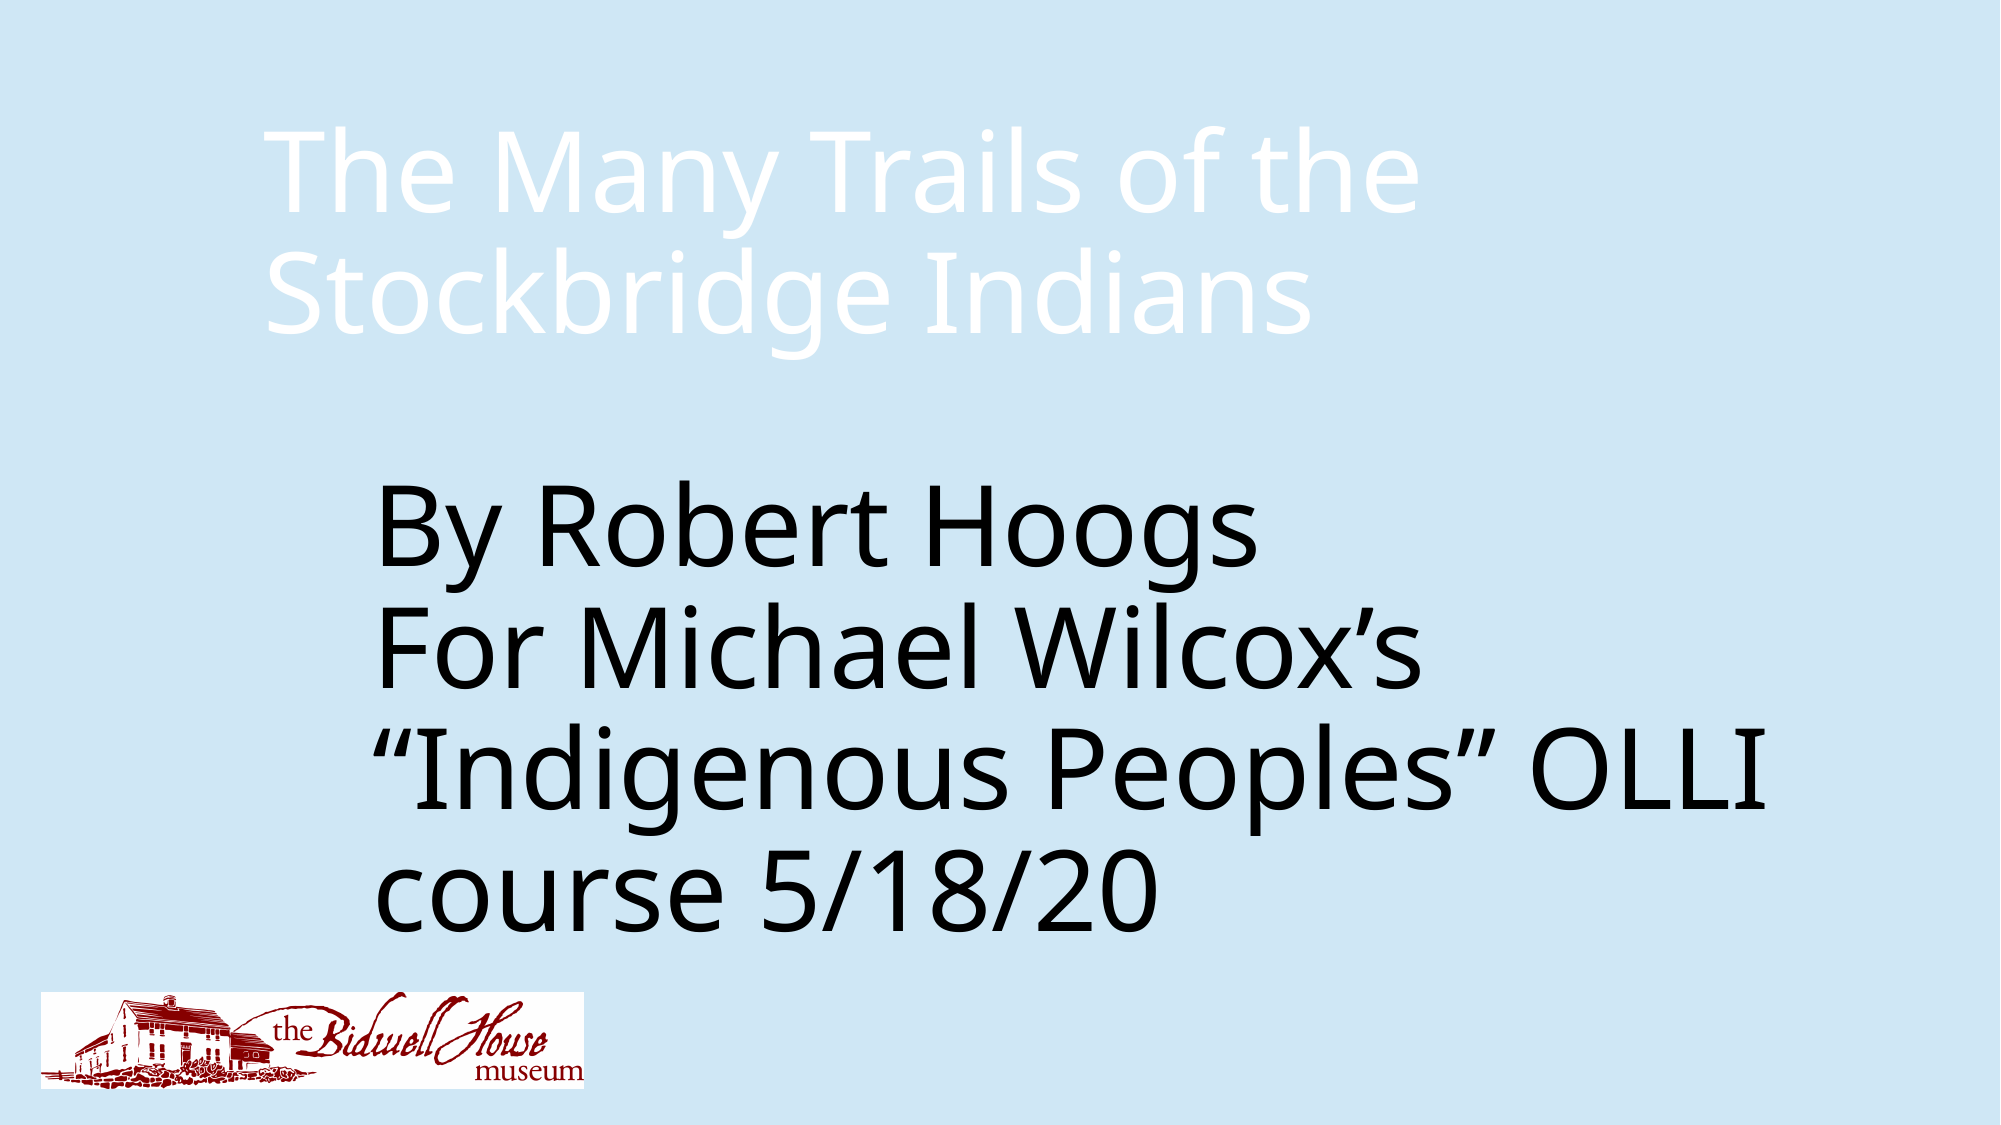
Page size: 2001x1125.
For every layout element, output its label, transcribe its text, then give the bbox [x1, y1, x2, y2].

subtitle By Robert Hoogs For Michael Wilcox’s “Indigenous Peoples” OLLI course 5/18/20 [357, 327, 1858, 514]
title The Many Trails of the Stockbridge Indians [248, 107, 1875, 508]
picture [41, 992, 584, 1089]
